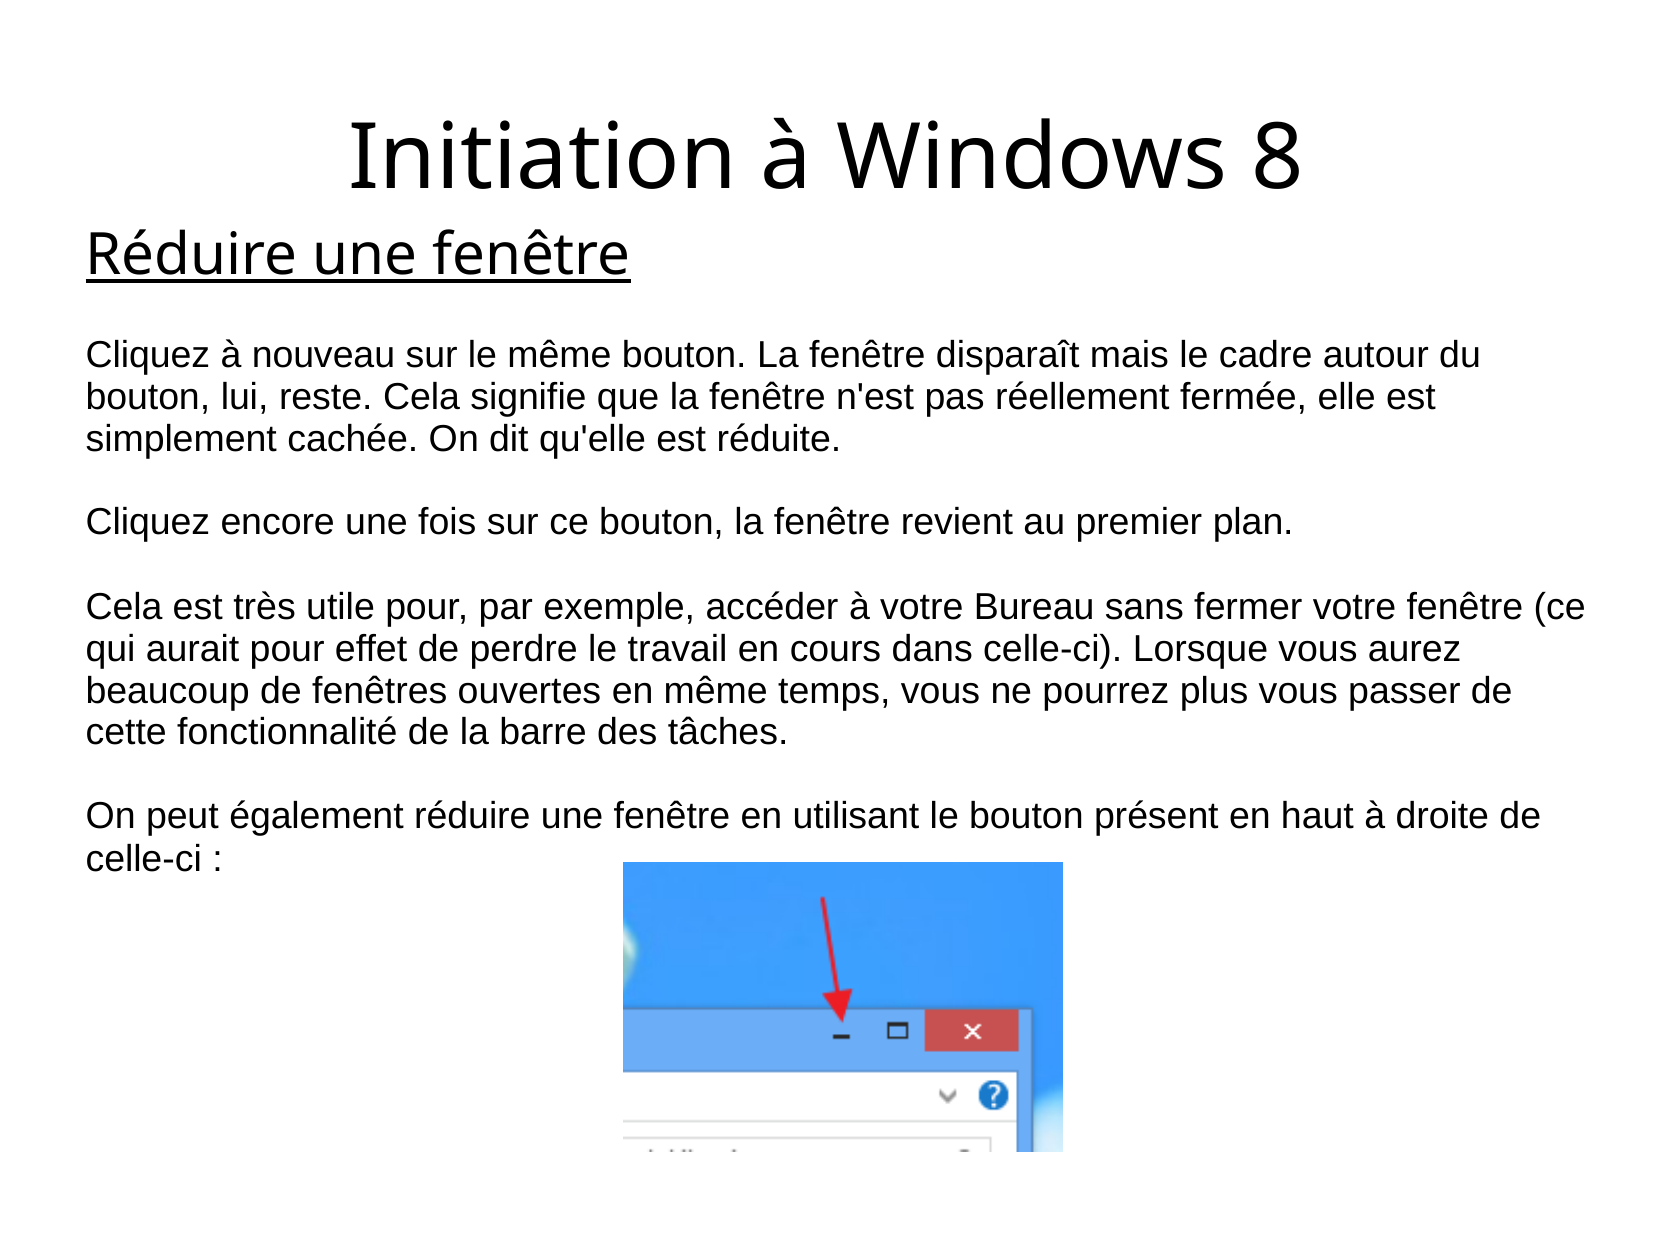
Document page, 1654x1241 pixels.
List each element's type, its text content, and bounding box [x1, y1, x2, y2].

text_box Réduire une fenêtre Cliquez à nouveau sur le même bouton. La fenêtre disparaît mais le cadre autour du bouton, lui, reste. Cela signifie que la fenêtre n'est pas réellement fermée, elle est simplement cachée. On dit qu'elle est réduite. Cliquez encore une fois sur ce bouton, la fenêtre revient au premier plan. Cela est très utile pour, par exemple, accéder à votre Bureau sans fermer votre fenêtre (ce qui aurait pour effet de perdre le travail en cours dans celle-ci). Lorsque vous aurez beaucoup de fenêtres ouvertes en même temps, vous ne pourrez plus vous passer de cette fonctionnalité de la barre des tâches. On peut également réduire une fenêtre en utilisant le bouton présent en haut à droite de celle-ci : [70, 204, 1619, 874]
picture [623, 862, 1063, 1152]
title Initiation à Windows 8 [82, 49, 1571, 204]
